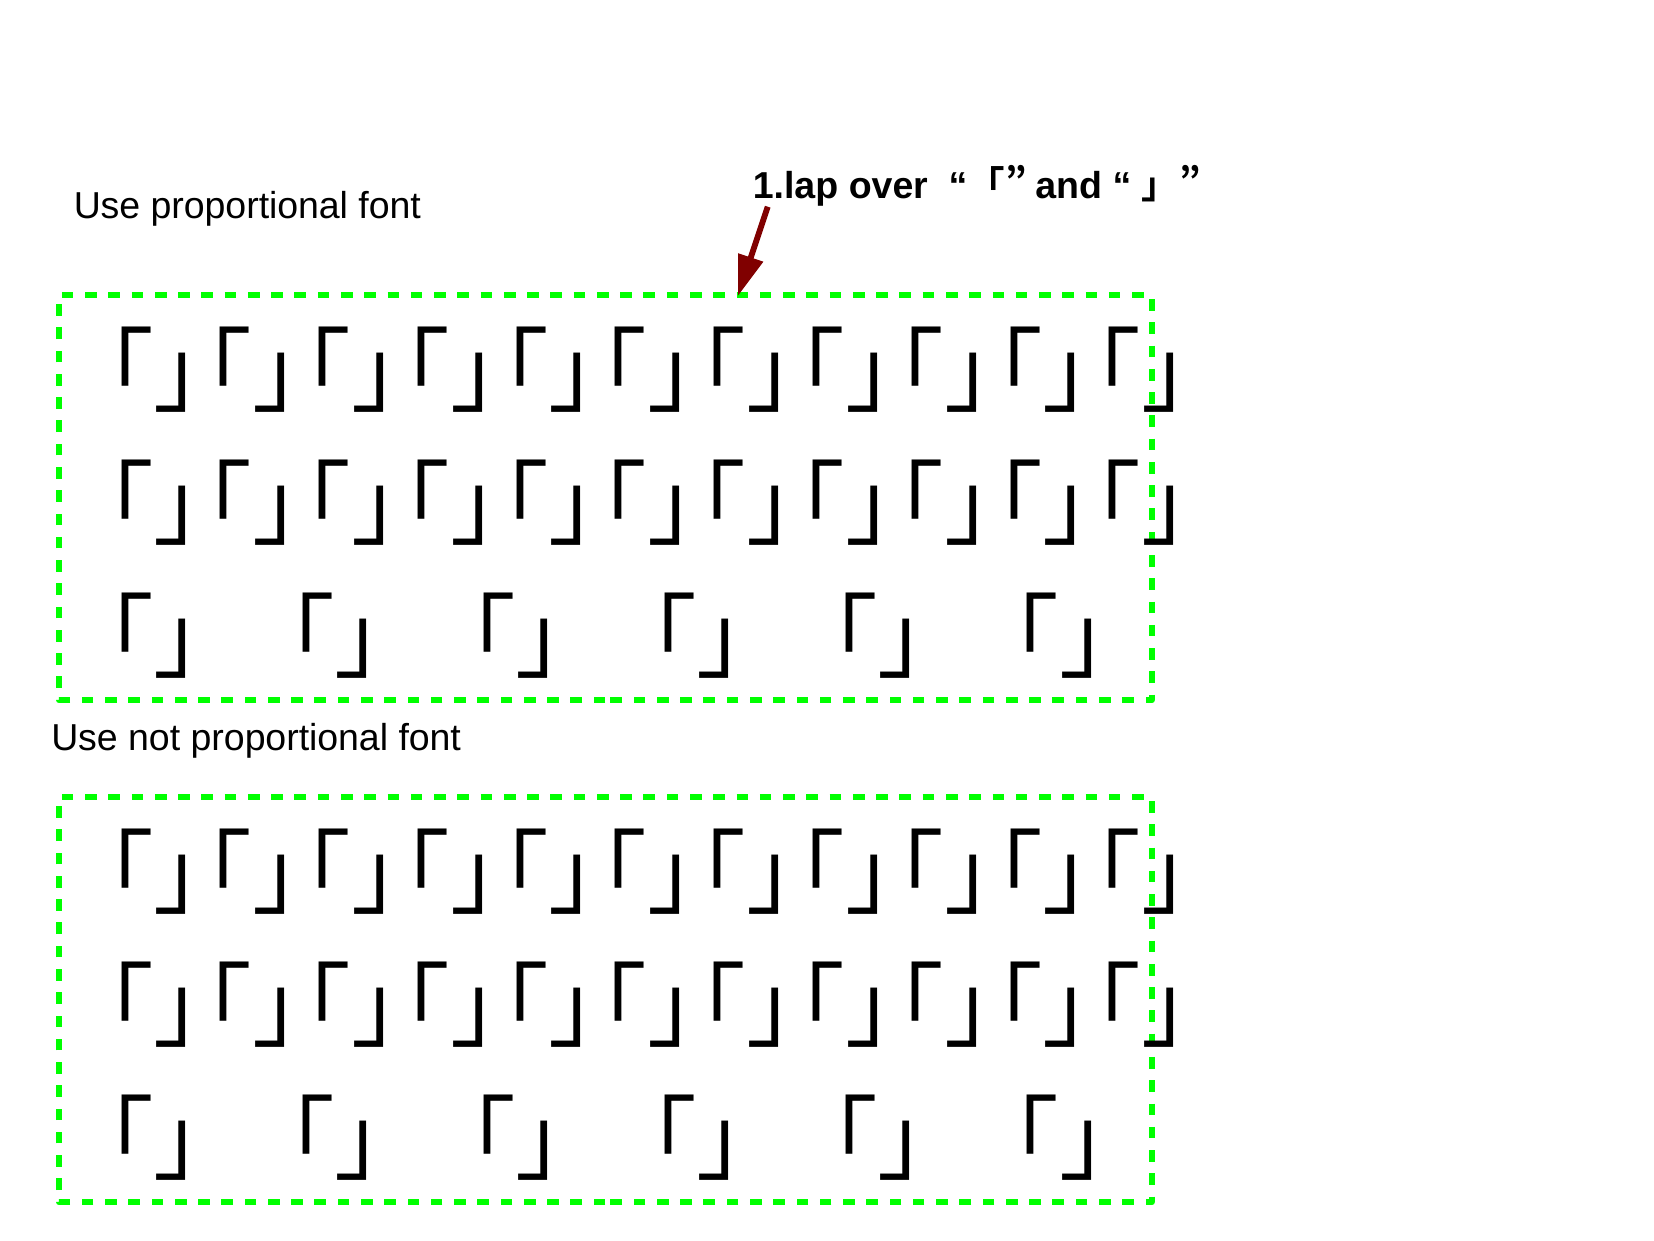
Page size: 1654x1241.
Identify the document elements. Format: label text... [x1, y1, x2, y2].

text_box Use not proportional font [36, 708, 476, 766]
text_box 1.lap over “「” and “ 」” [738, 147, 1177, 206]
text_box Use proportional font [59, 177, 436, 235]
text_box 「」「」「」「」「」「」「」「」「」「」「」「」「」「」「」「」「」「」「」「」「」「」「」「」「」「」「」「」 [59, 797, 1152, 1100]
subtitle 「」「」「」「」「」「」「」「」「」「」「」「」「」「」「」「」「」「」「」「」「」「」「」「」「」「」「」「」 [59, 295, 1152, 505]
